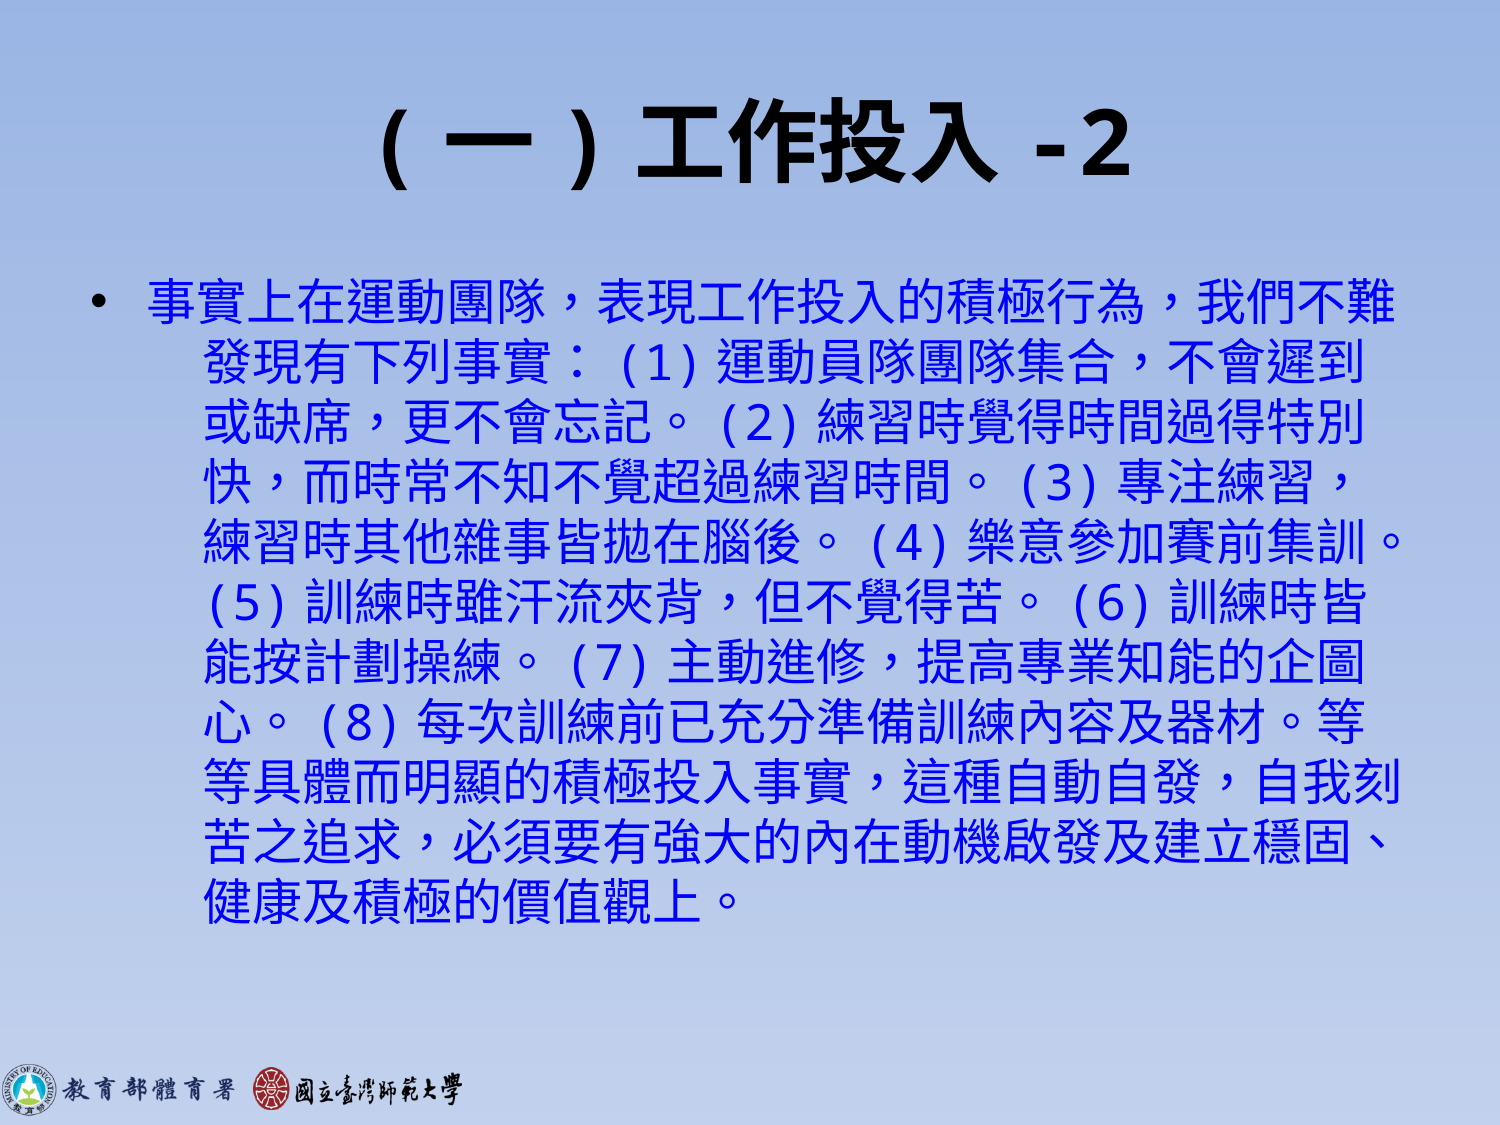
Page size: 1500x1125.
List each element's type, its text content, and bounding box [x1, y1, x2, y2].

title (一)工作投入-2 [75, 45, 1426, 233]
list 事實上在運動團隊，表現工作投入的積極行為，我們不難發現有下列事實：(1)運動員隊團隊集合，不會遲到或缺席，更不會忘記。(2)練習時覺得時間過得特別快，而時常不知不覺超過練習時間。(3)專注練習，練習時其他雜事皆拋在腦後。(4)樂意參加賽前集訓。(5)訓練時雖汗流夾背，但不覺得苦。(6)訓練時皆能按計劃操練。(7)主動進修，提高專業知能的企圖心。(8)每次訓練前已充分準備訓練內容及器材。等等具體而明顯的積極投入事實，這種自動自發，自我刻苦之追求，必須要有強大的內在動機啟發及建立穩固、健康及積極的價值觀上。 [75, 262, 1426, 1005]
